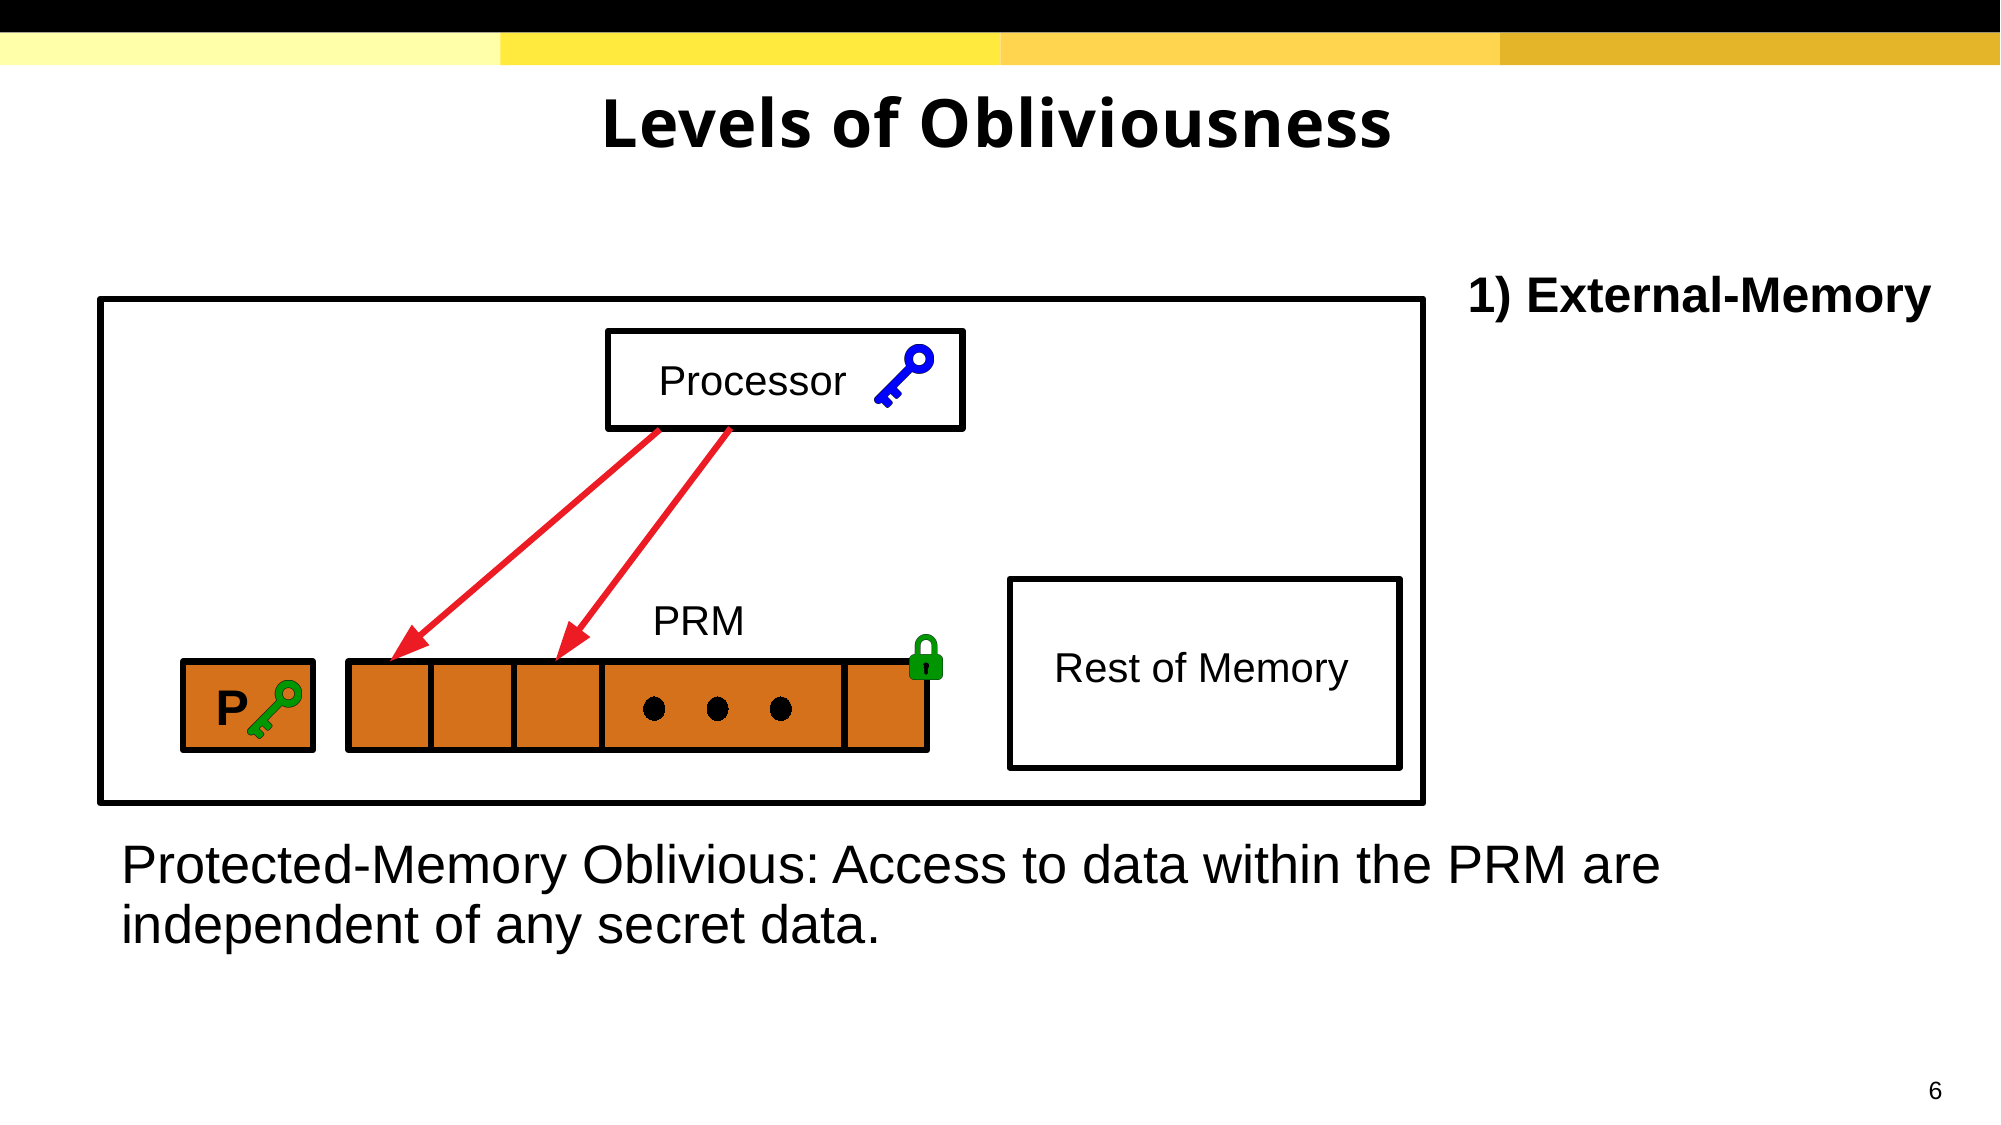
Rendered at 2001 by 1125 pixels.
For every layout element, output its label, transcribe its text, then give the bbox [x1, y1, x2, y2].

text_box 6 [1913, 1069, 1958, 1113]
text_box PRM [637, 590, 761, 652]
text_box Processor [643, 350, 880, 417]
text_box External-Memory [1452, 259, 1985, 387]
text_box Protected-Memory Oblivious: Access to data within the PRM are independent of any secret data. [106, 826, 1855, 1016]
picture [874, 344, 934, 408]
text_box Rest of Memory [1039, 637, 1364, 700]
picture [247, 680, 302, 739]
text_box P [200, 673, 264, 744]
title Levels of Obliviousness [48, 53, 1947, 201]
picture [909, 634, 943, 680]
text_box [100, 298, 1424, 804]
